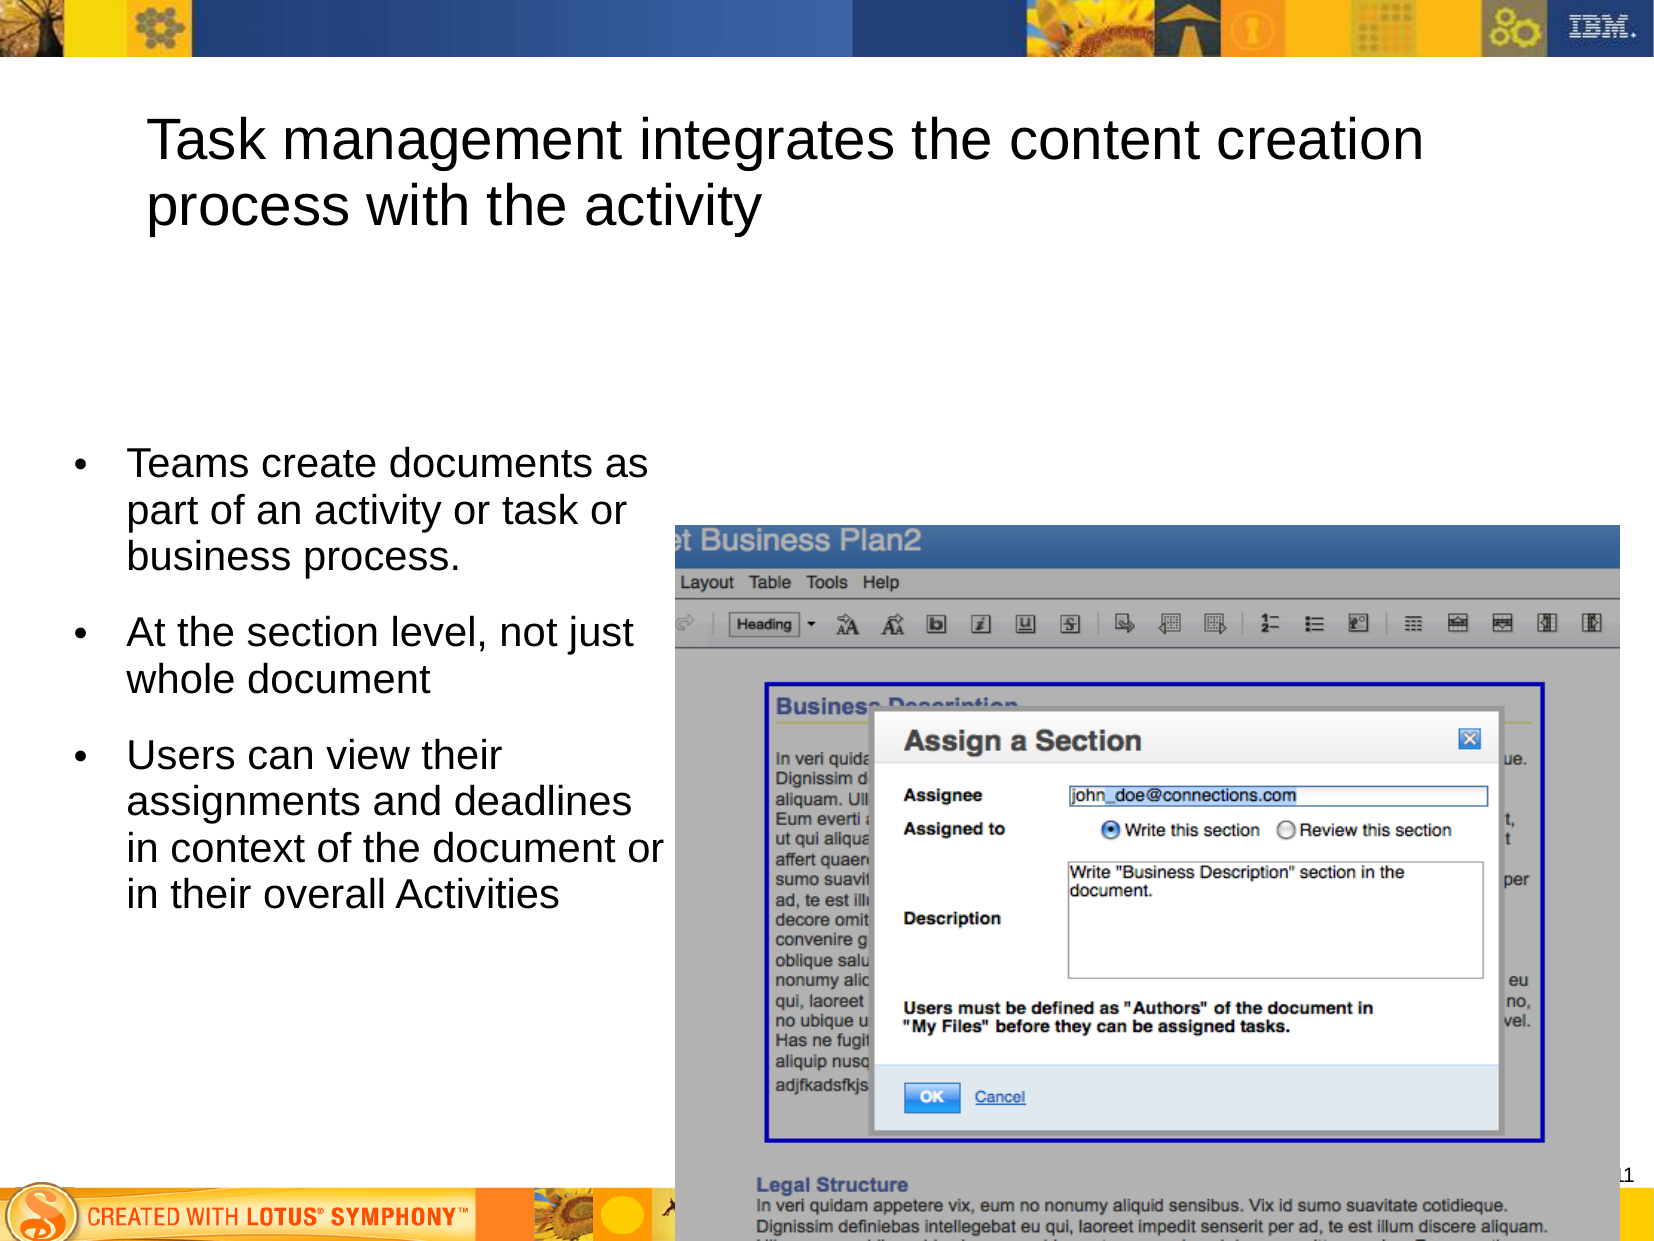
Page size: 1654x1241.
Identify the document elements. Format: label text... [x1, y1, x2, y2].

picture [0, 525, 1654, 1241]
picture [0, 0, 1654, 57]
list Teams create documents as part of an activity or task or business process. At the section level, not just whole document Users can view their assignments and deadlines in context of the document or in their overall Activities [55, 440, 676, 921]
title Task management integrates the content creation process with the activity [146, 107, 1534, 238]
